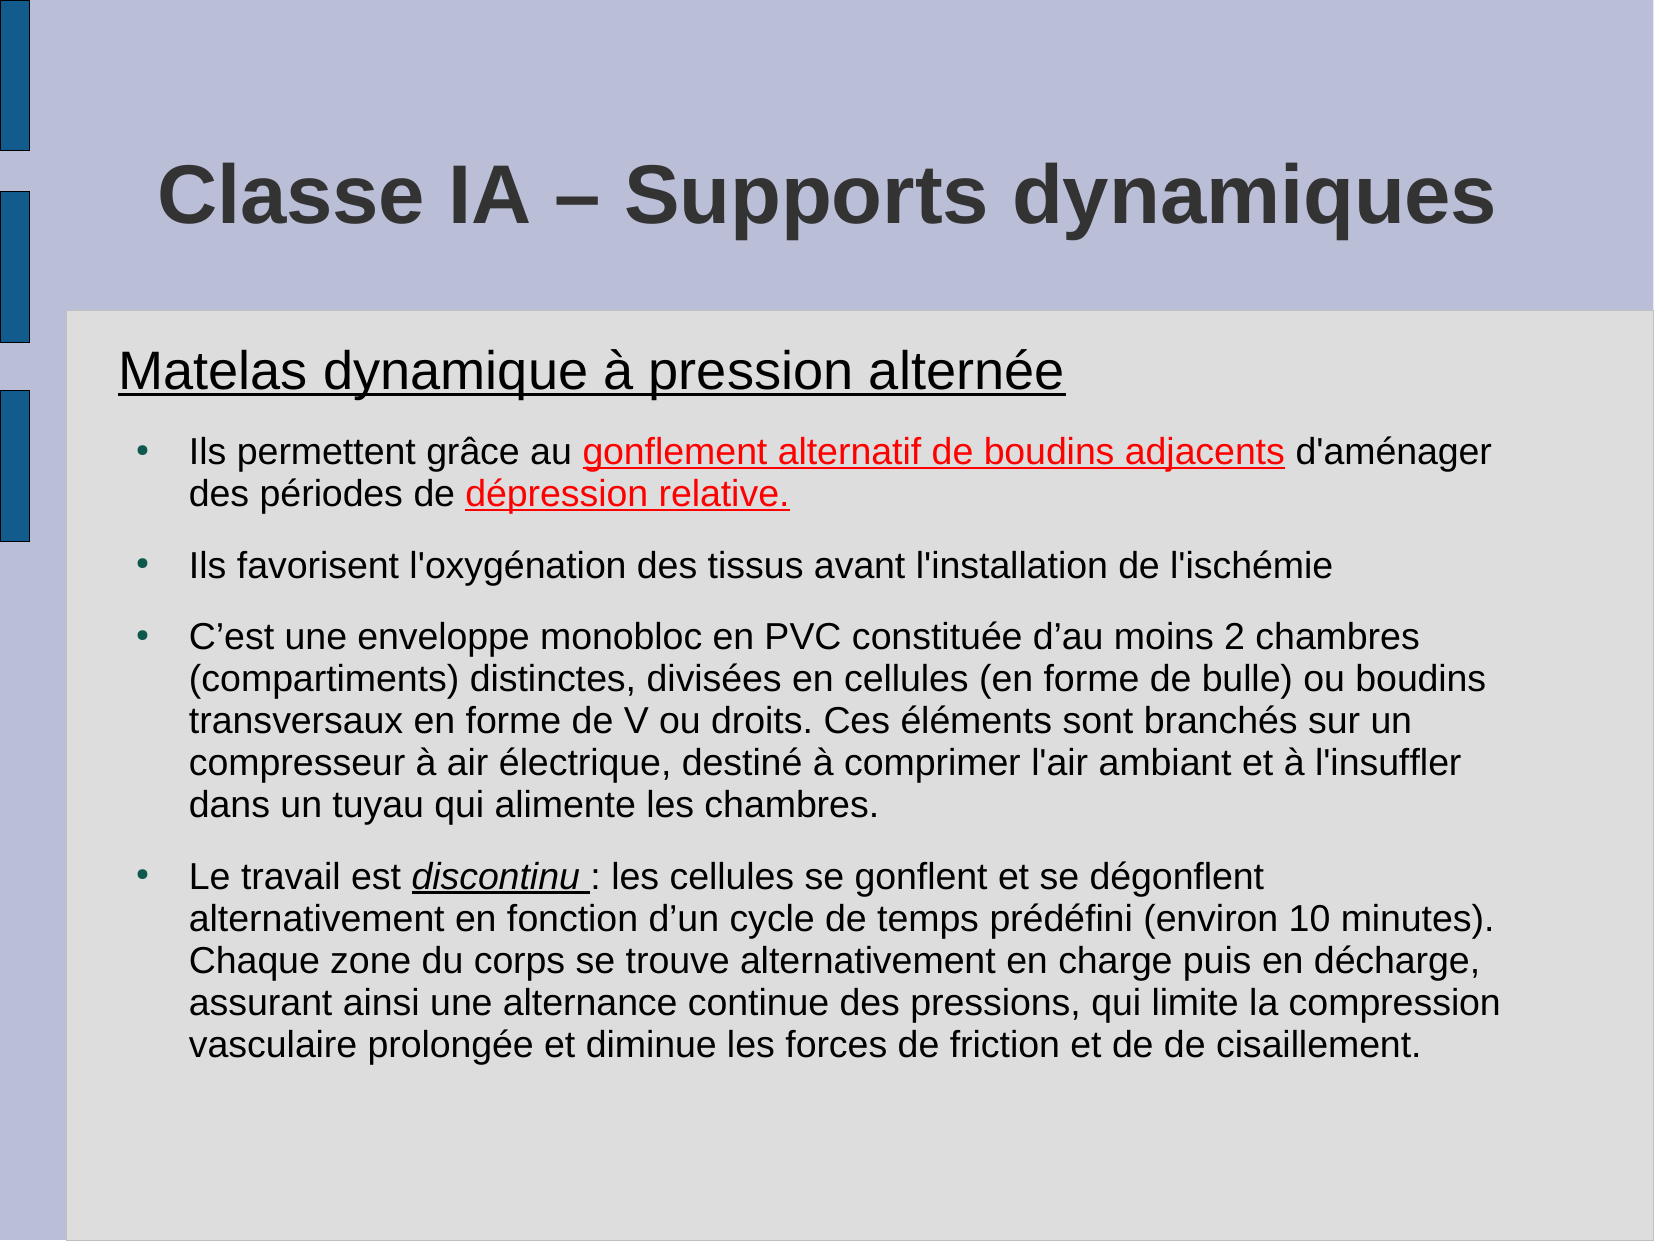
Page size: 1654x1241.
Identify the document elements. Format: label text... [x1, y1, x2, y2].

list Matelas dynamique à pression alternée Ils permettent grâce au gonflement alternatif de boudins adjacents d'aménager des périodes de dépression relative. Ils favorisent l'oxygénation des tissus avant l'installation de l'ischémie C’est une enveloppe monobloc en PVC constituée d’au moins 2 chambres (compartiments) distinctes, divisées en cellules (en forme de bulle) ou boudins transversaux en forme de V ou droits. Ces éléments sont branchés sur un compresseur à air électrique, destiné à comprimer l'air ambiant et à l'insuffler dans un tuyau qui alimente les chambres. Le travail est discontinu : les cellules se gonflent et se dégonflent alternativement en fonction d’un cycle de temps prédéfini (environ 10 minutes). Chaque zone du corps se trouve alternativement en charge puis en décharge, assurant ainsi une alternance continue des pressions, qui limite la compression vasculaire prolongée et diminue les forces de friction et de de cisaillement. [118, 340, 1531, 1123]
title Classe IA – Supports dynamiques [121, 91, 1534, 299]
